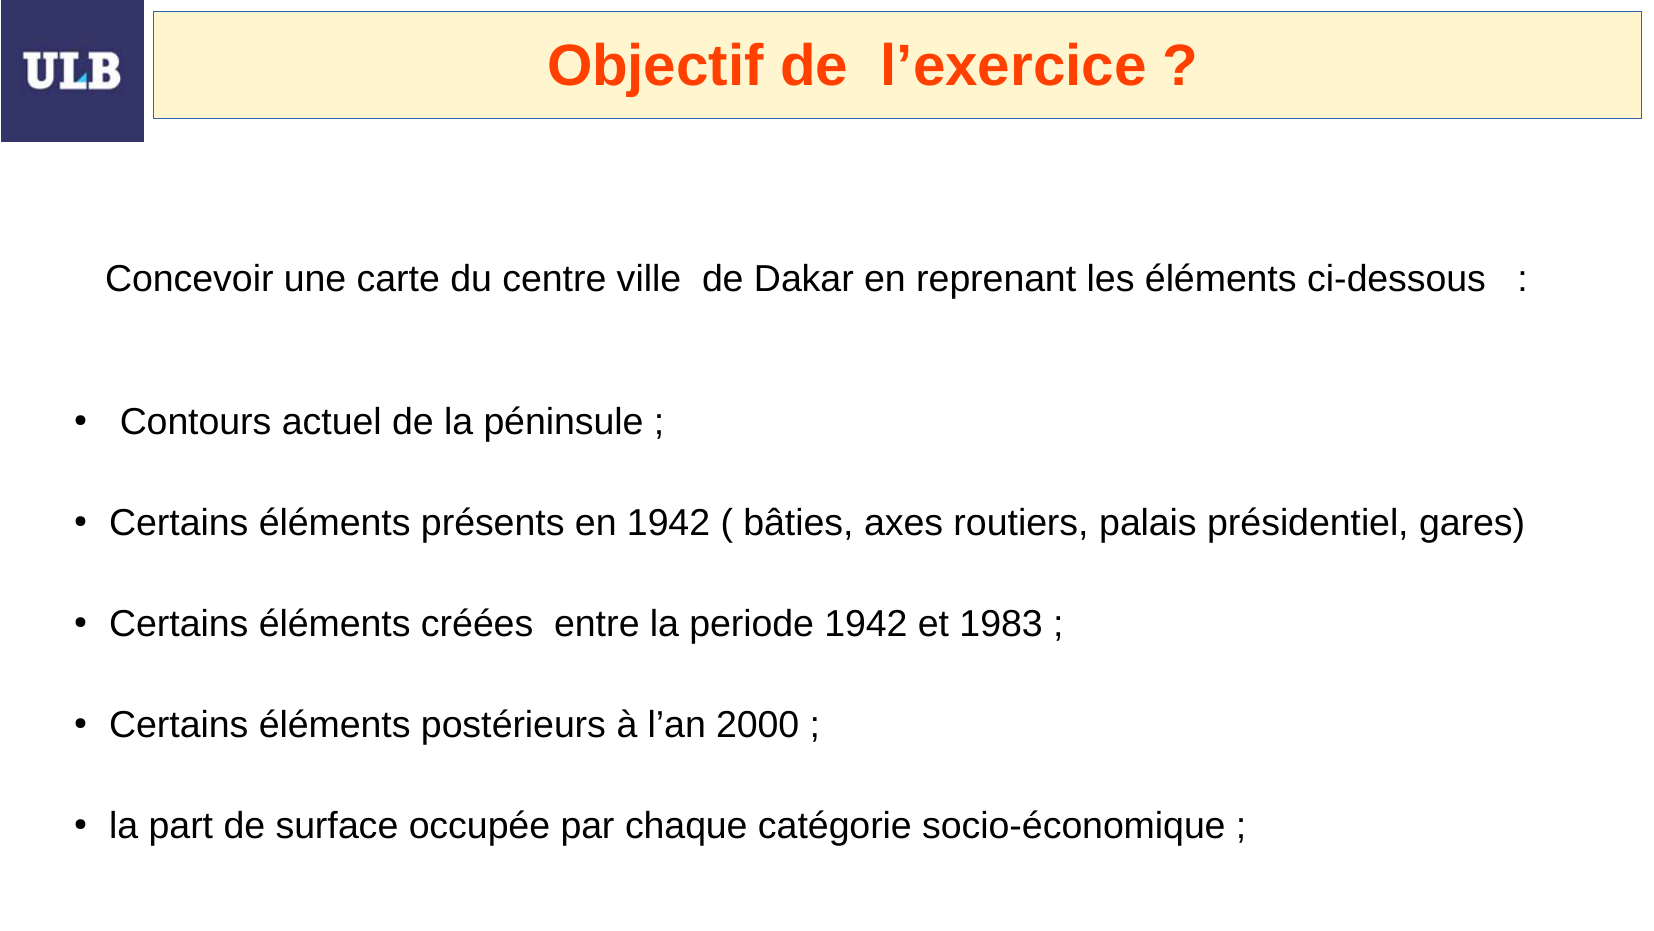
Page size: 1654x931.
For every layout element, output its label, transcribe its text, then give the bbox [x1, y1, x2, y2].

text_box Objectif de l’exercice ? [153, 11, 1642, 119]
text_box Concevoir une carte du centre ville de Dakar en reprenant les éléments ci-dessous : Contours actuel de la péninsule ; Certains éléments présents en 1942 ( bâties, axes routiers, palais présidentiel, gares) Certains éléments créées entre la periode 1942 et 1983 ; Certains éléments postérieurs à l’an 2000 ; la part de surface occupée par chaque catégorie socio-économique ; [59, 106, 1619, 931]
picture [1, 0, 144, 142]
